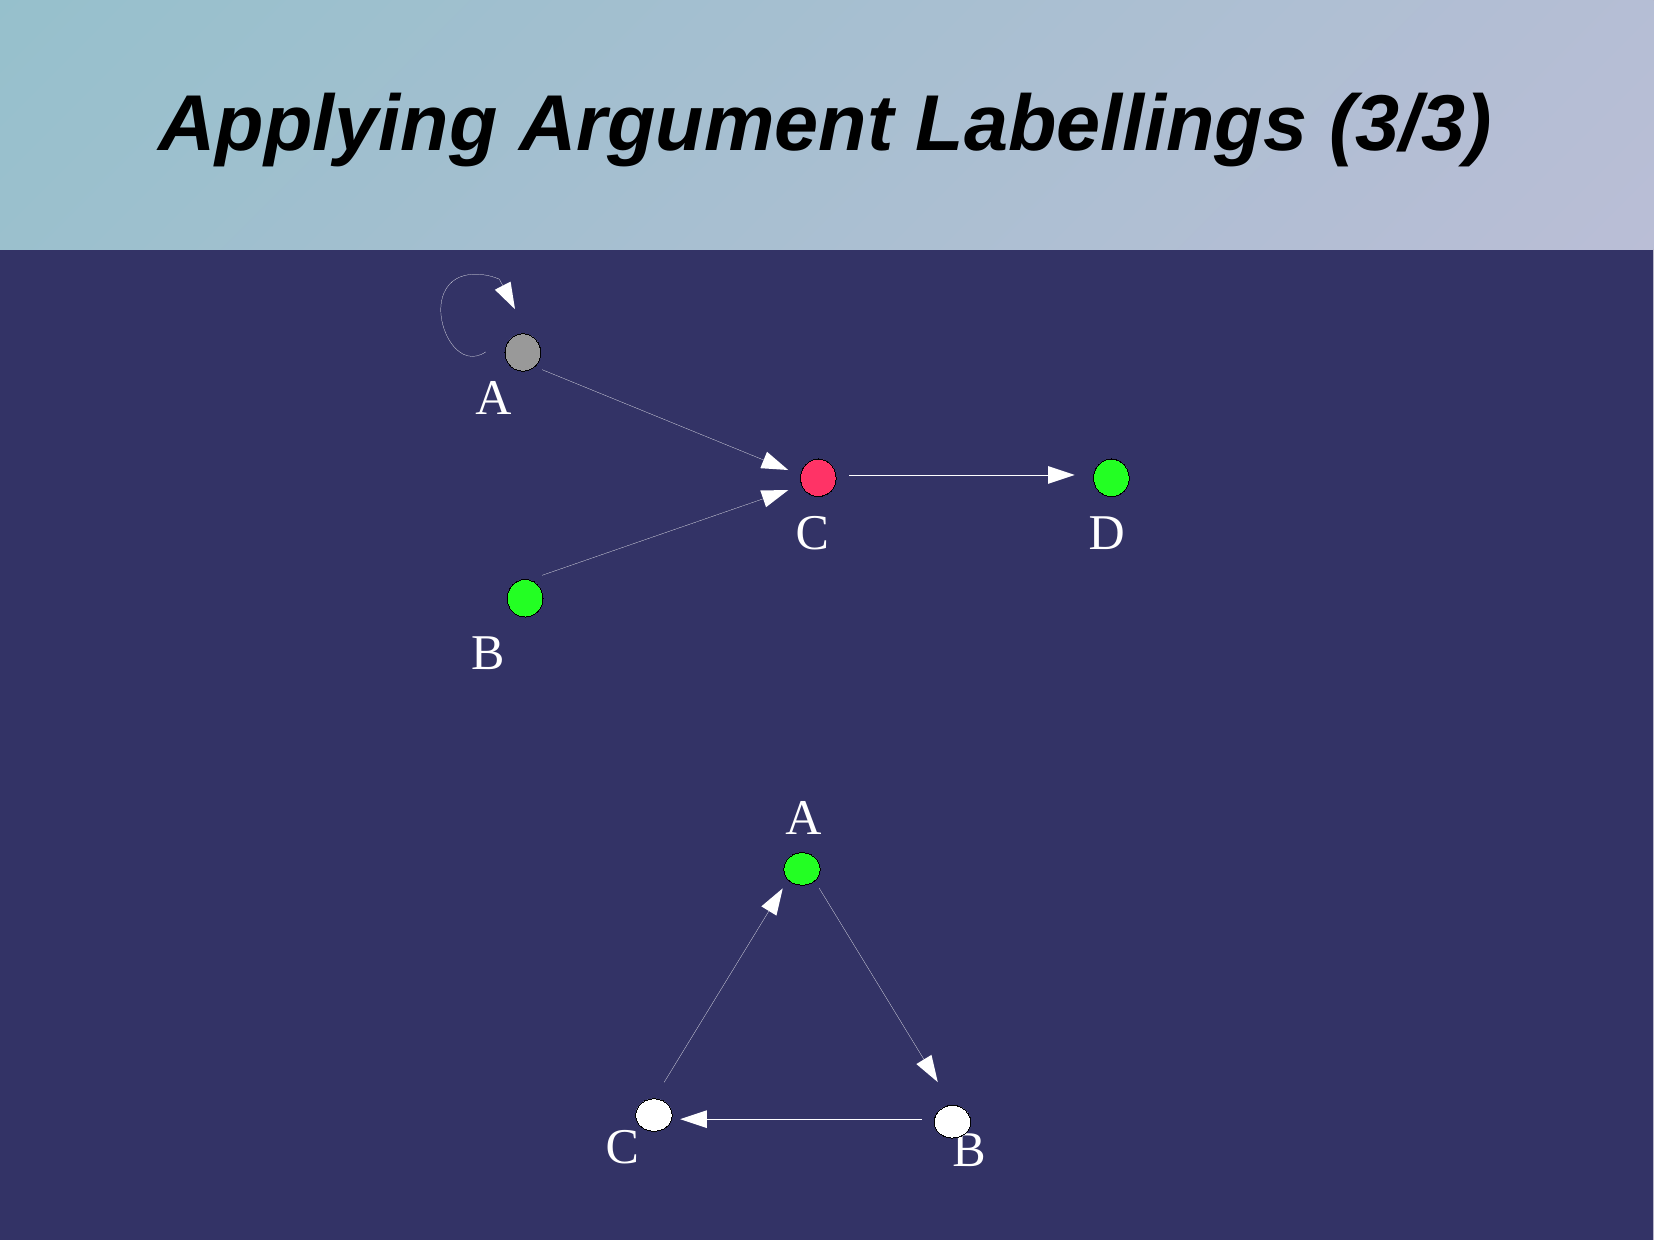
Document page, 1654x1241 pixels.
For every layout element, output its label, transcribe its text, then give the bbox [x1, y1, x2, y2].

text_box [504, 333, 541, 372]
title Applying Argument Labellings (3/3) [0, 19, 1653, 227]
text_box [934, 1105, 971, 1139]
text_box C [795, 504, 841, 609]
text_box C [605, 1119, 652, 1210]
text_box [635, 1098, 673, 1132]
text_box B [952, 1121, 995, 1212]
text_box [800, 458, 837, 497]
text_box [1093, 458, 1130, 497]
text_box [783, 861, 821, 886]
text_box B [470, 625, 513, 730]
text_box A [475, 369, 518, 474]
text_box D [1088, 504, 1134, 609]
text_box [507, 579, 544, 618]
text_box A [785, 790, 828, 861]
